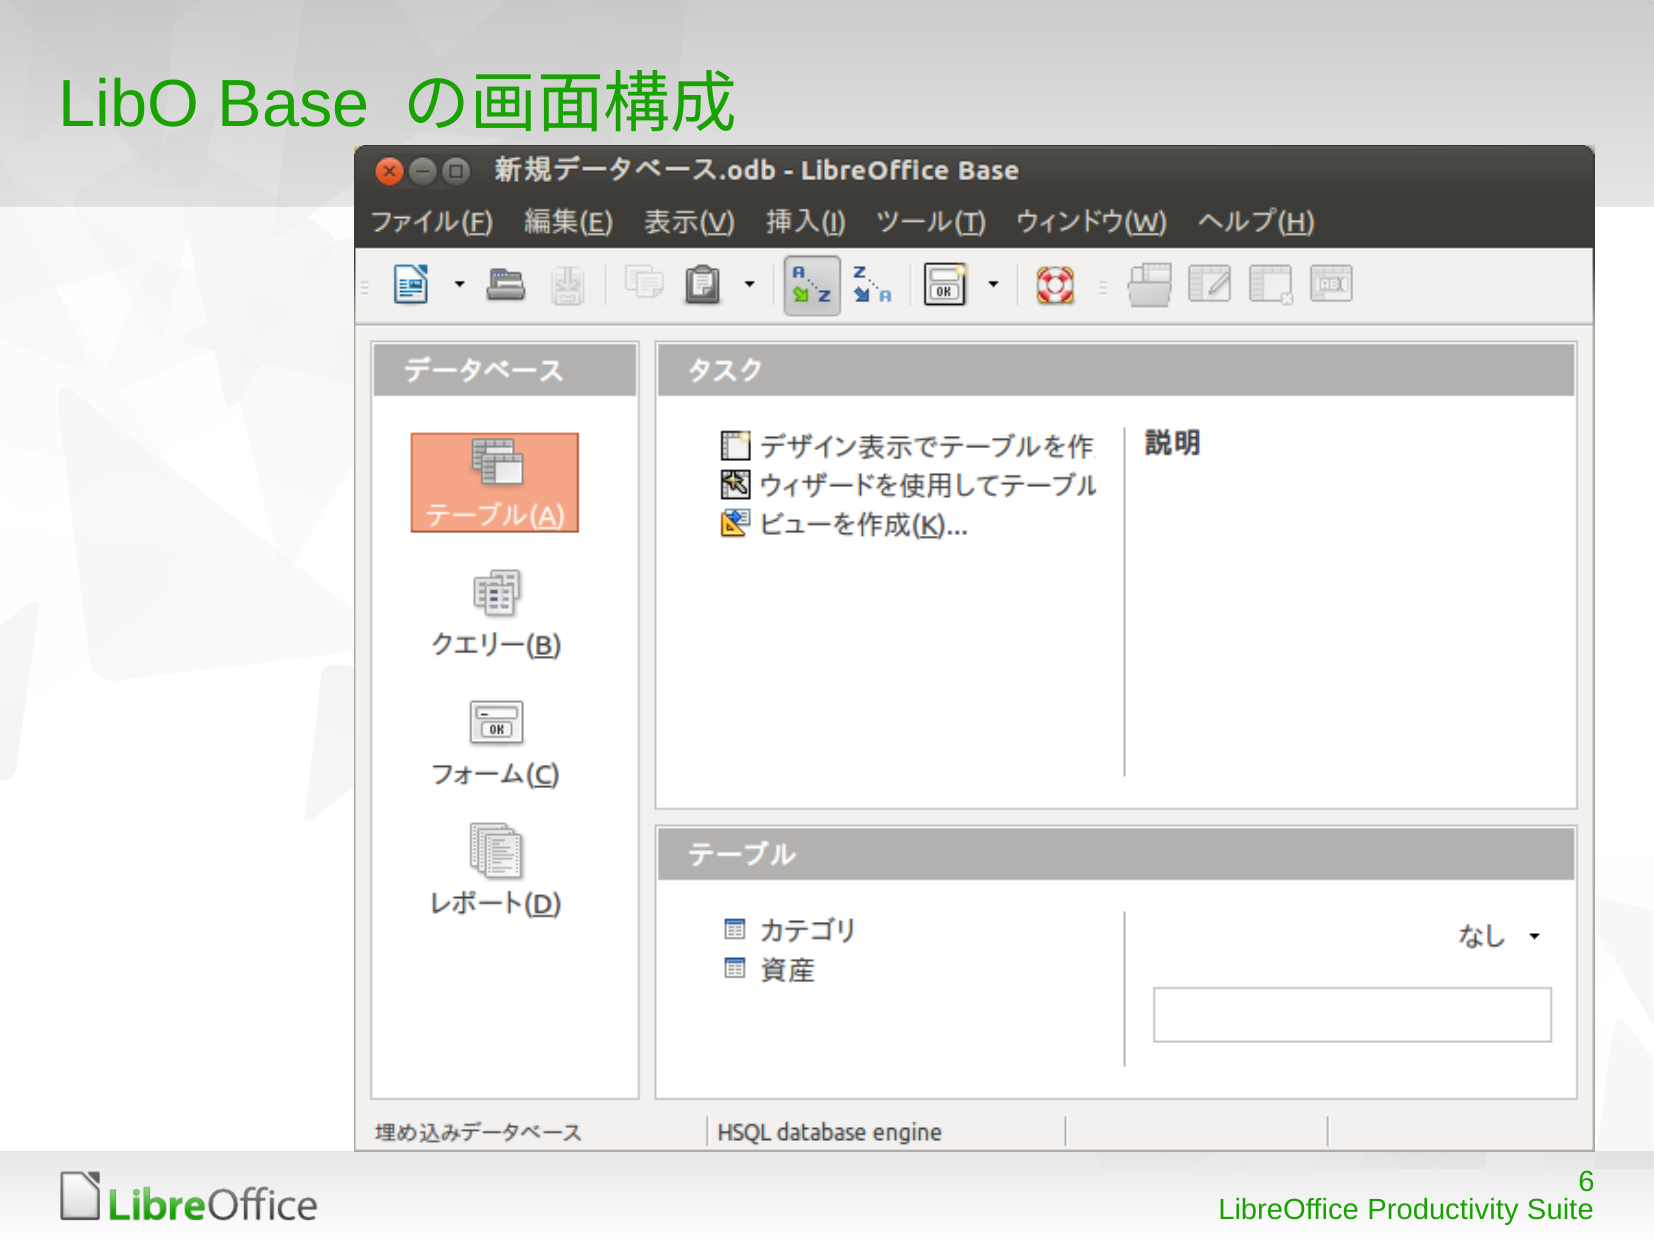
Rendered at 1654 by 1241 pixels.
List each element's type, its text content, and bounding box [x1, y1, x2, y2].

title LibO Base の画面構成 [59, 29, 1595, 178]
picture [41, 1152, 337, 1240]
picture [0, 0, 1654, 1169]
